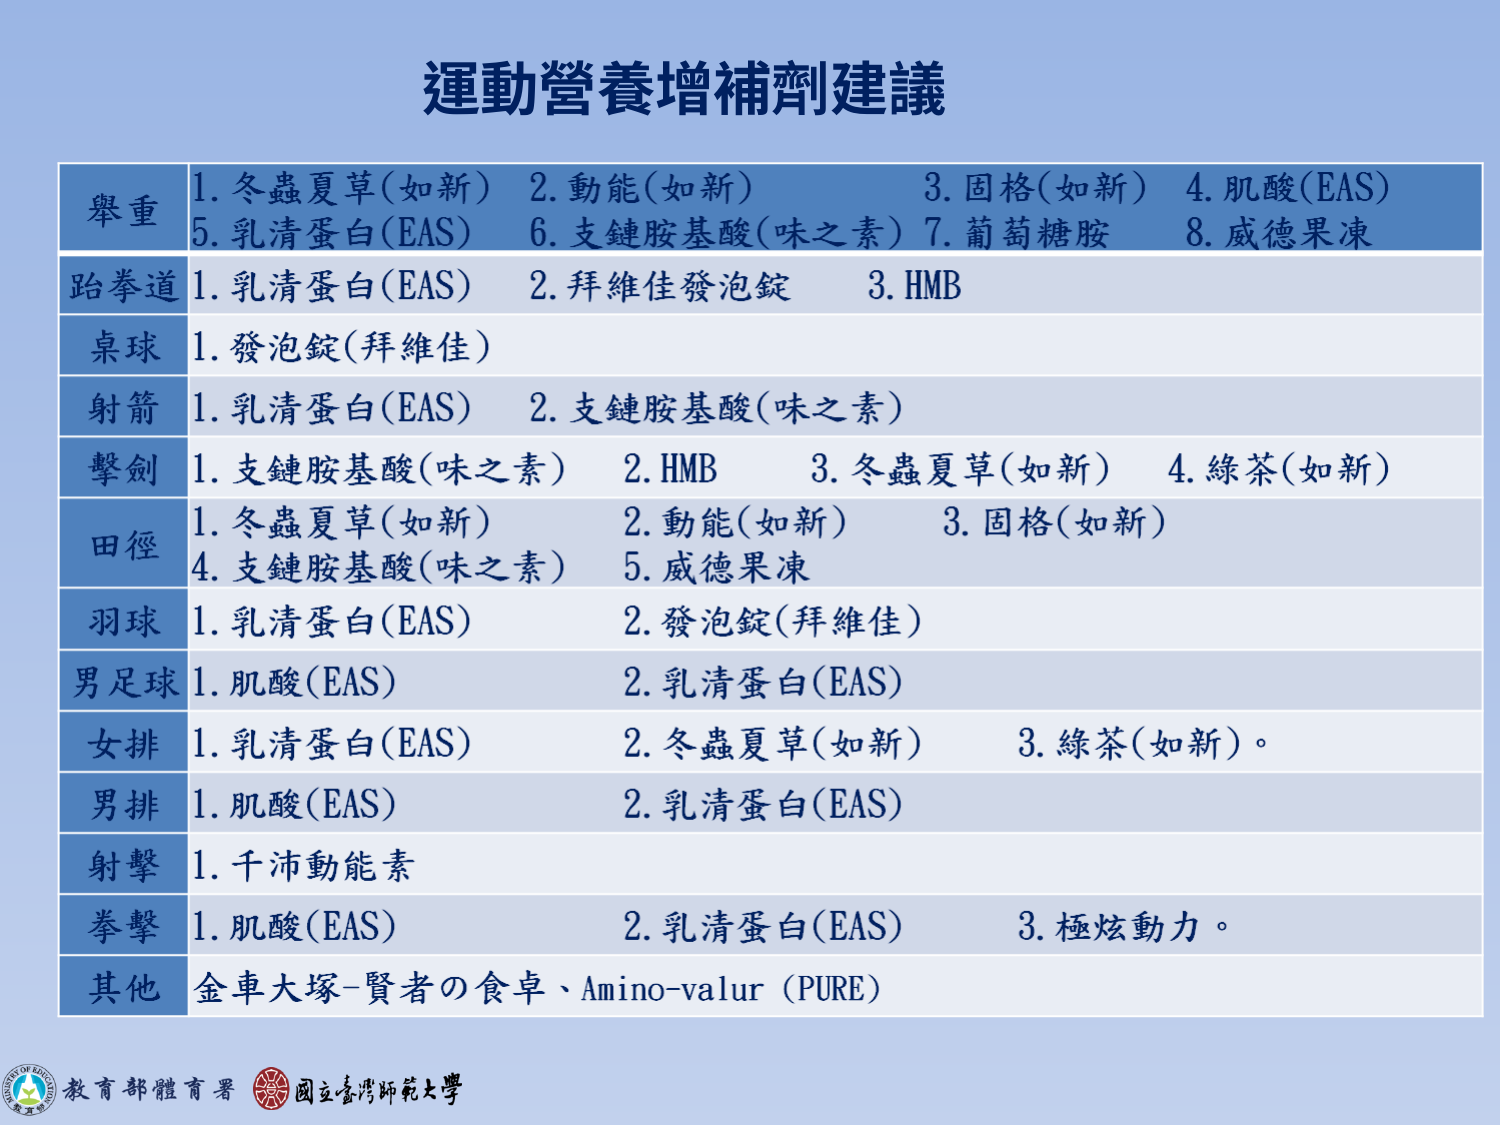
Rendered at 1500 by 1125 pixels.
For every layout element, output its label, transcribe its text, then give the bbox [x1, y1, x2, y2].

text_box 運動營養增補劑建議 [408, 45, 1158, 200]
picture [47, 152, 1495, 1029]
